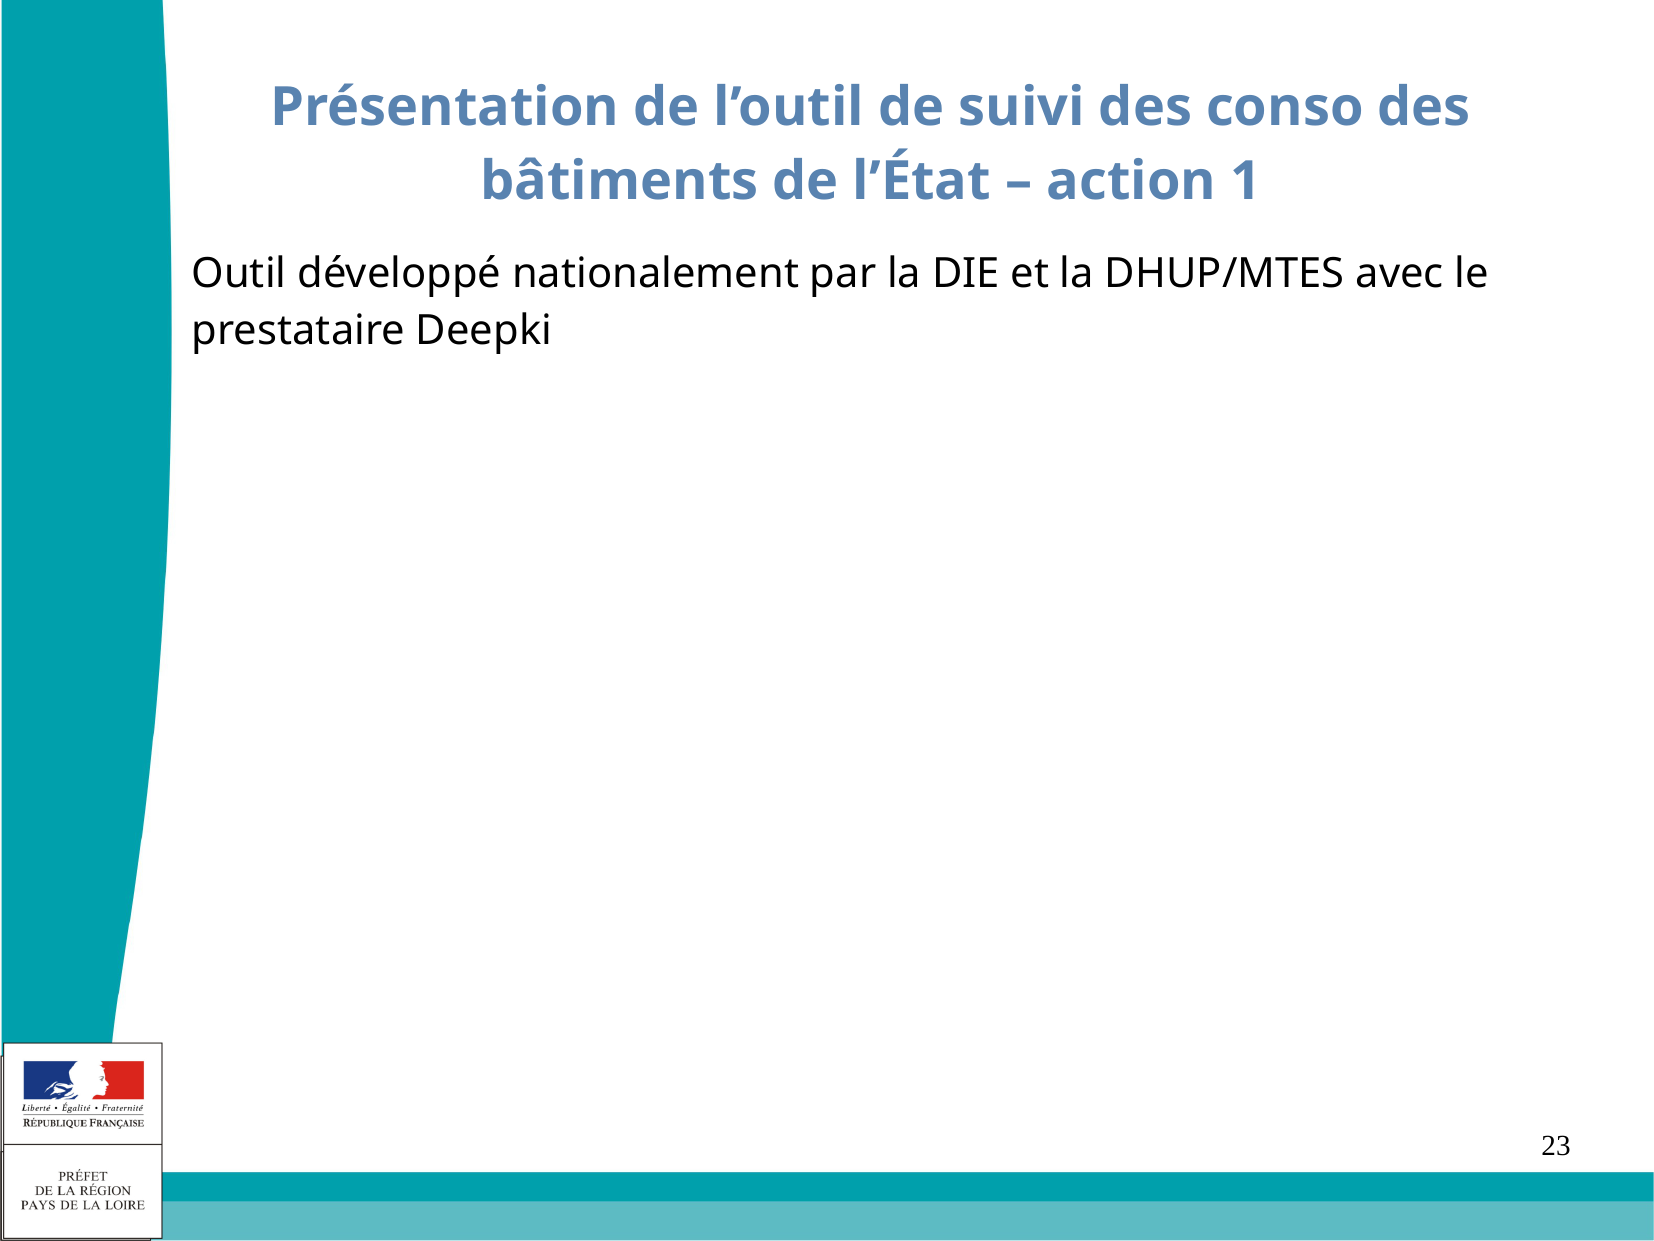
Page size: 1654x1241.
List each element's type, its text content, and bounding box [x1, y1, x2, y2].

text_box Outil développé nationalement par la DIE et la DHUP/MTES avec le prestataire Deepki [177, 235, 1654, 1075]
text_box Présentation de l’outil de suivi des conso des bâtiments de l’État – action 1 [206, 59, 1536, 184]
picture [0, 0, 1654, 1241]
